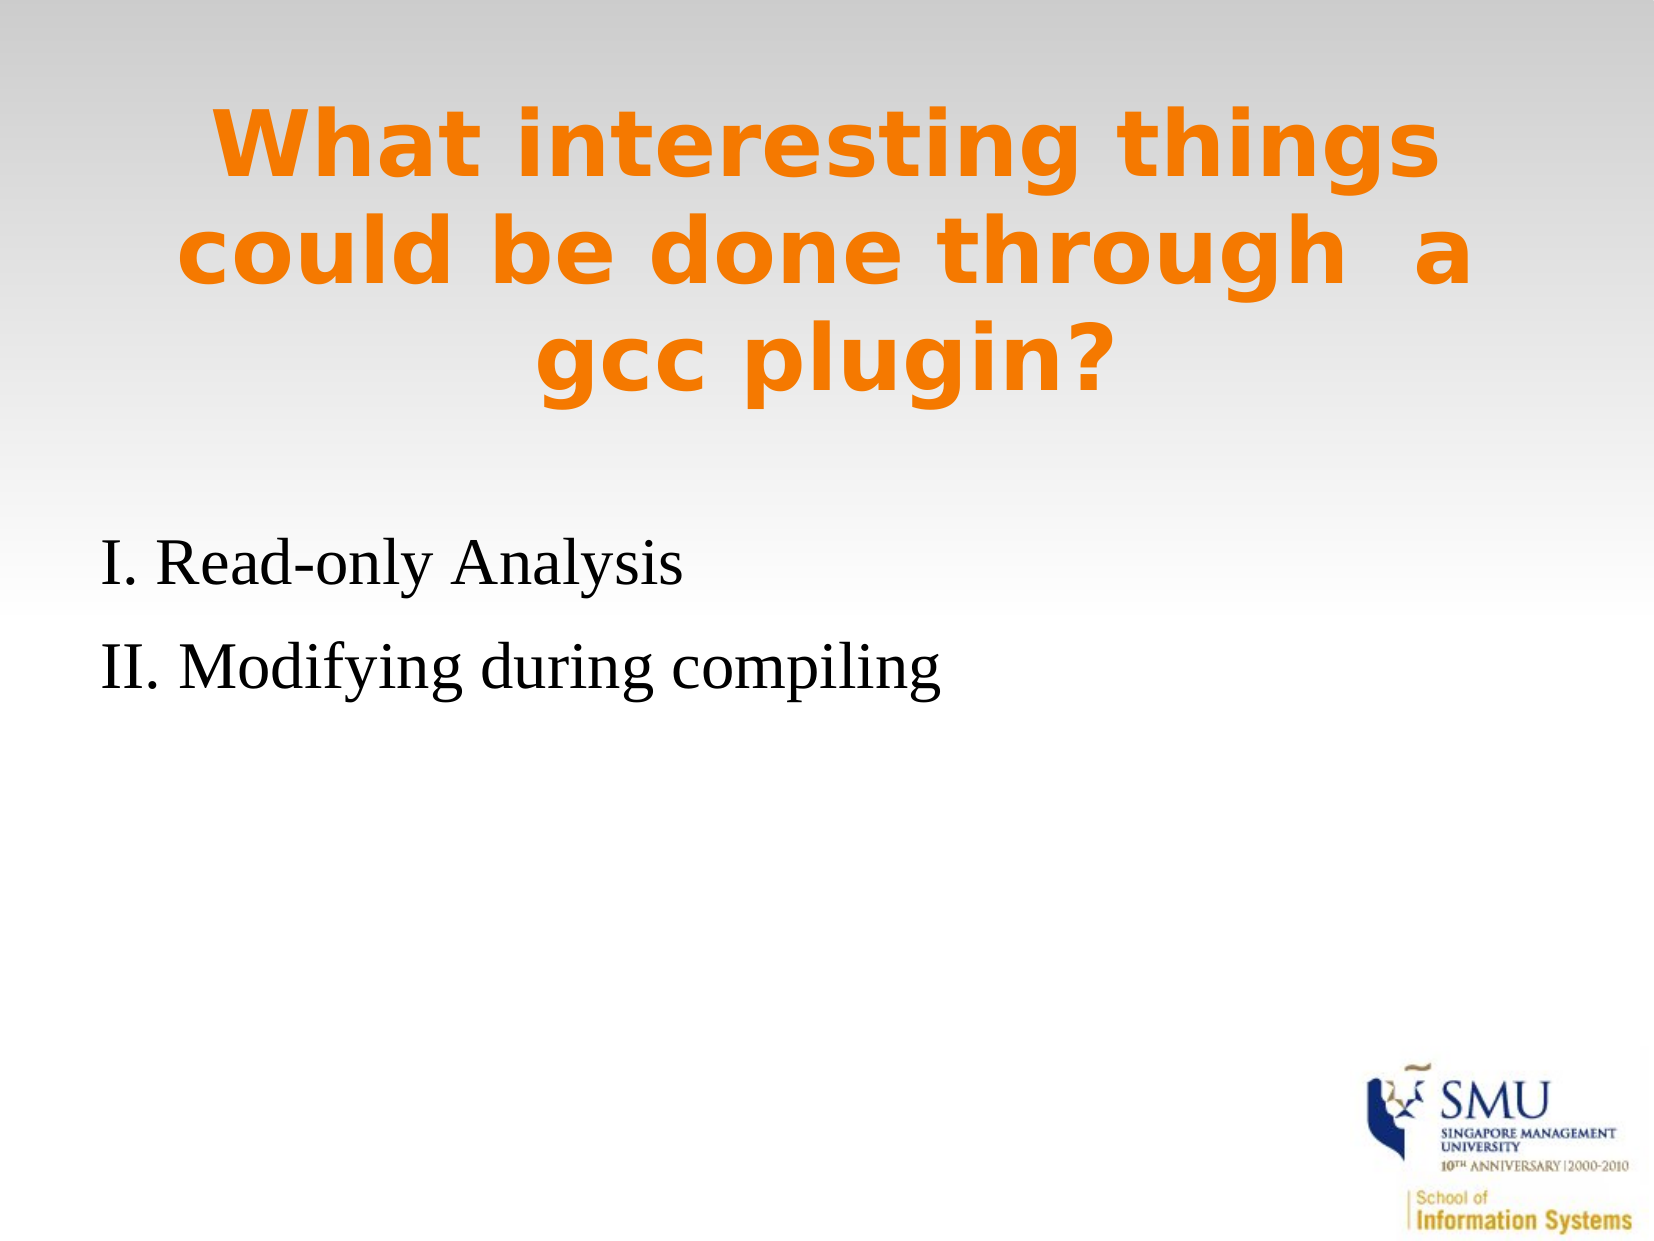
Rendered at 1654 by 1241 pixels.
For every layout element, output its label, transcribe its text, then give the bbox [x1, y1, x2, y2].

list I. Read-only Analysis II. Modifying during compiling [82, 525, 1571, 1094]
picture [1350, 1046, 1649, 1241]
title What interesting things could be done through a gcc plugin? [82, 91, 1571, 413]
